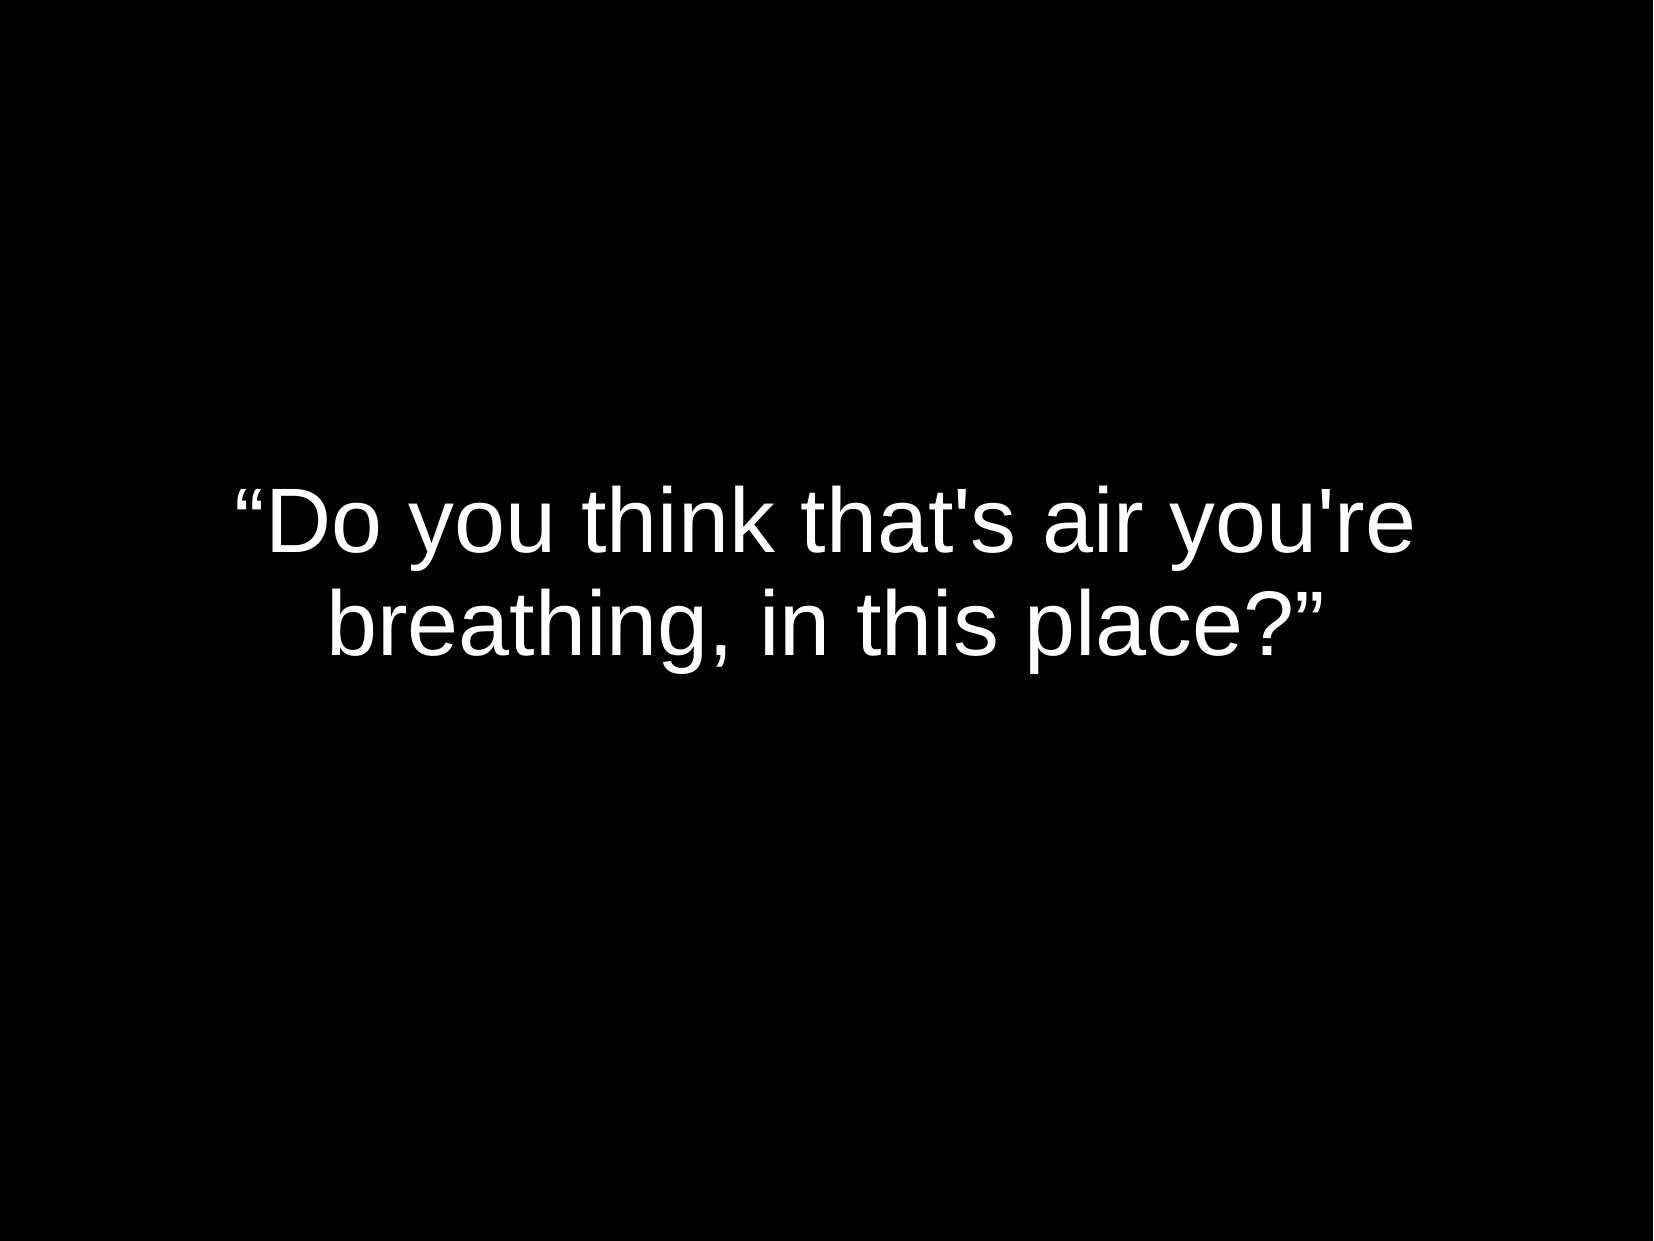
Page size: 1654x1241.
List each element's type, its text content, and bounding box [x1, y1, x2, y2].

title “Do you think that's air you're breathing, in this place?” [82, 56, 1571, 1088]
